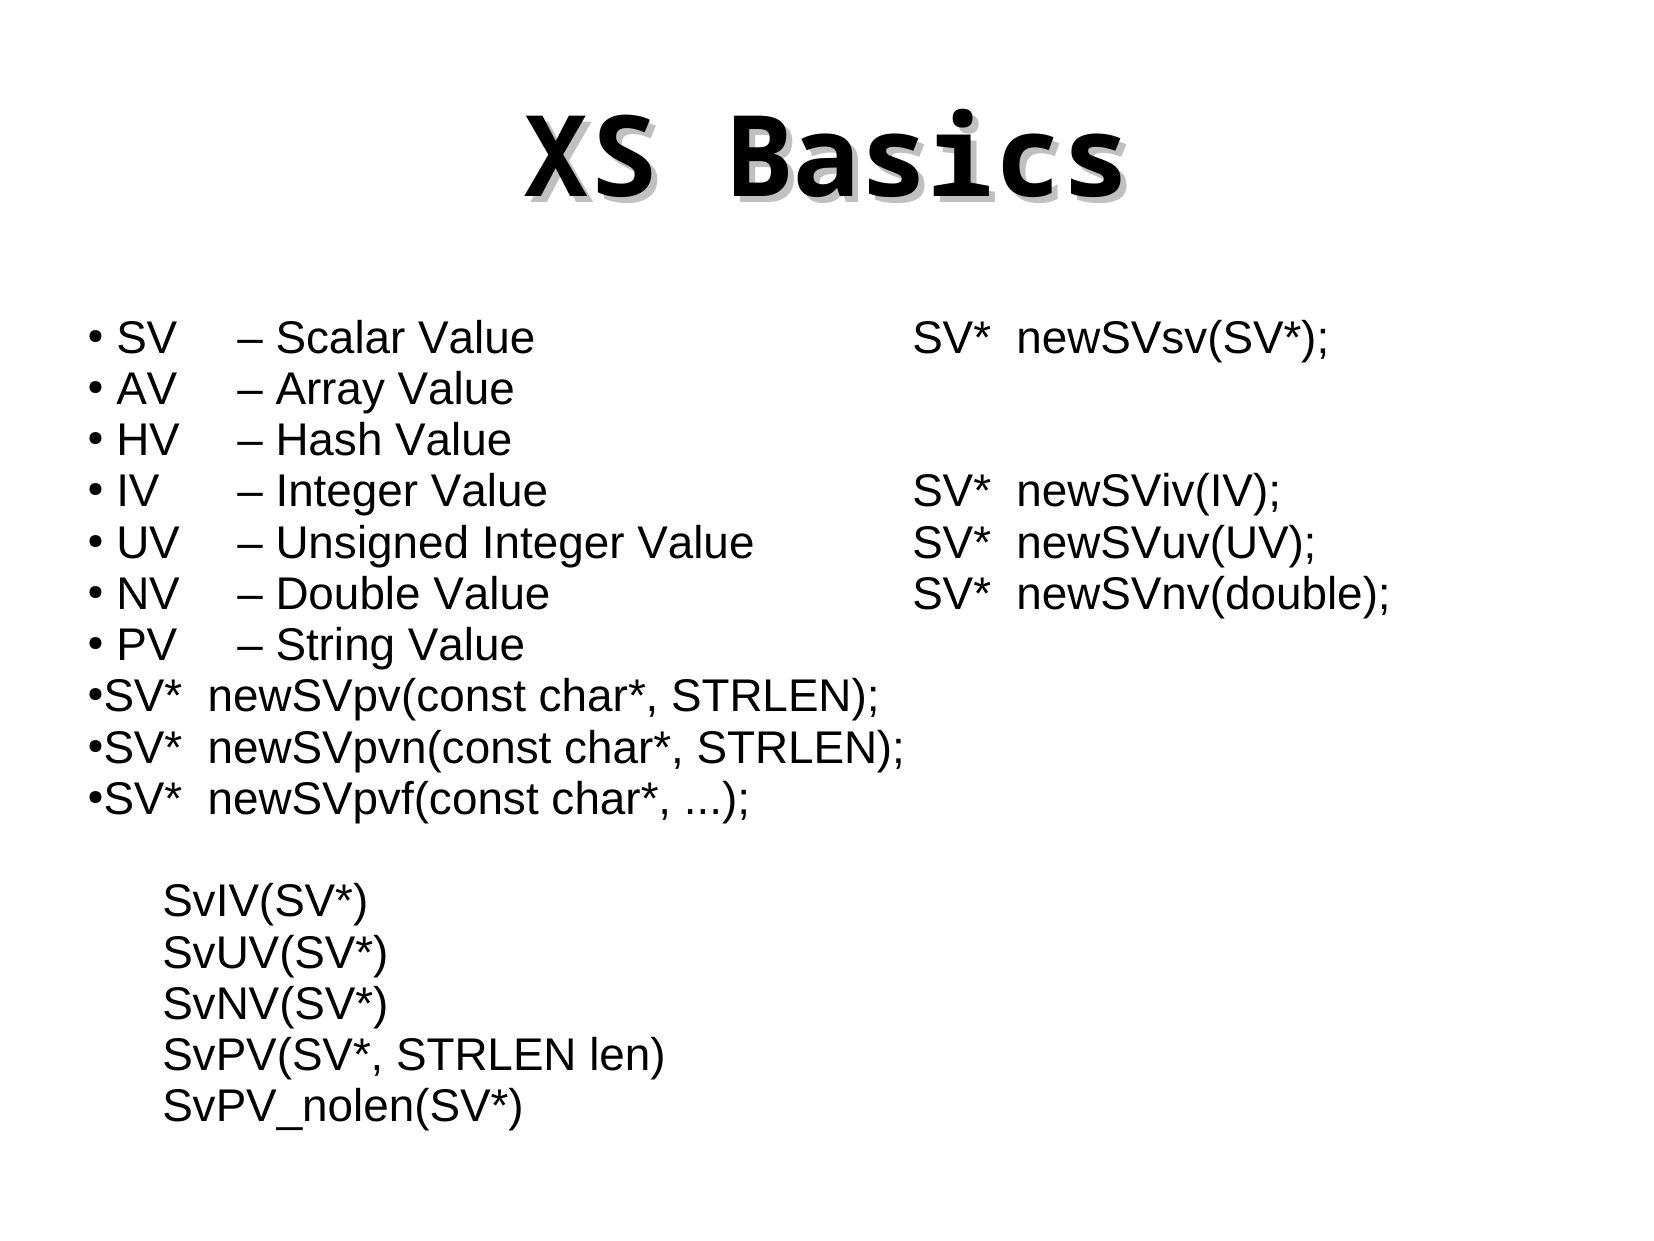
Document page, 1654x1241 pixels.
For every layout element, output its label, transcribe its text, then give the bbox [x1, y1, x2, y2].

title XS Basics [82, 49, 1571, 257]
subtitle SV – Scalar Value SV* newSVsv(SV*); AV – Array Value HV – Hash Value IV – Integer Value SV* newSViv(IV); UV – Unsigned Integer Value SV* newSVuv(UV); NV – Double Value SV* newSVnv(double); PV – String Value SV* newSVpv(const char*, STRLEN); SV* newSVpvn(const char*, STRLEN); SV* newSVpvf(const char*, ...); SvIV(SV*) SvUV(SV*) SvNV(SV*) SvPV(SV*, STRLEN len) SvPV_nolen(SV*) [87, 311, 1576, 1132]
